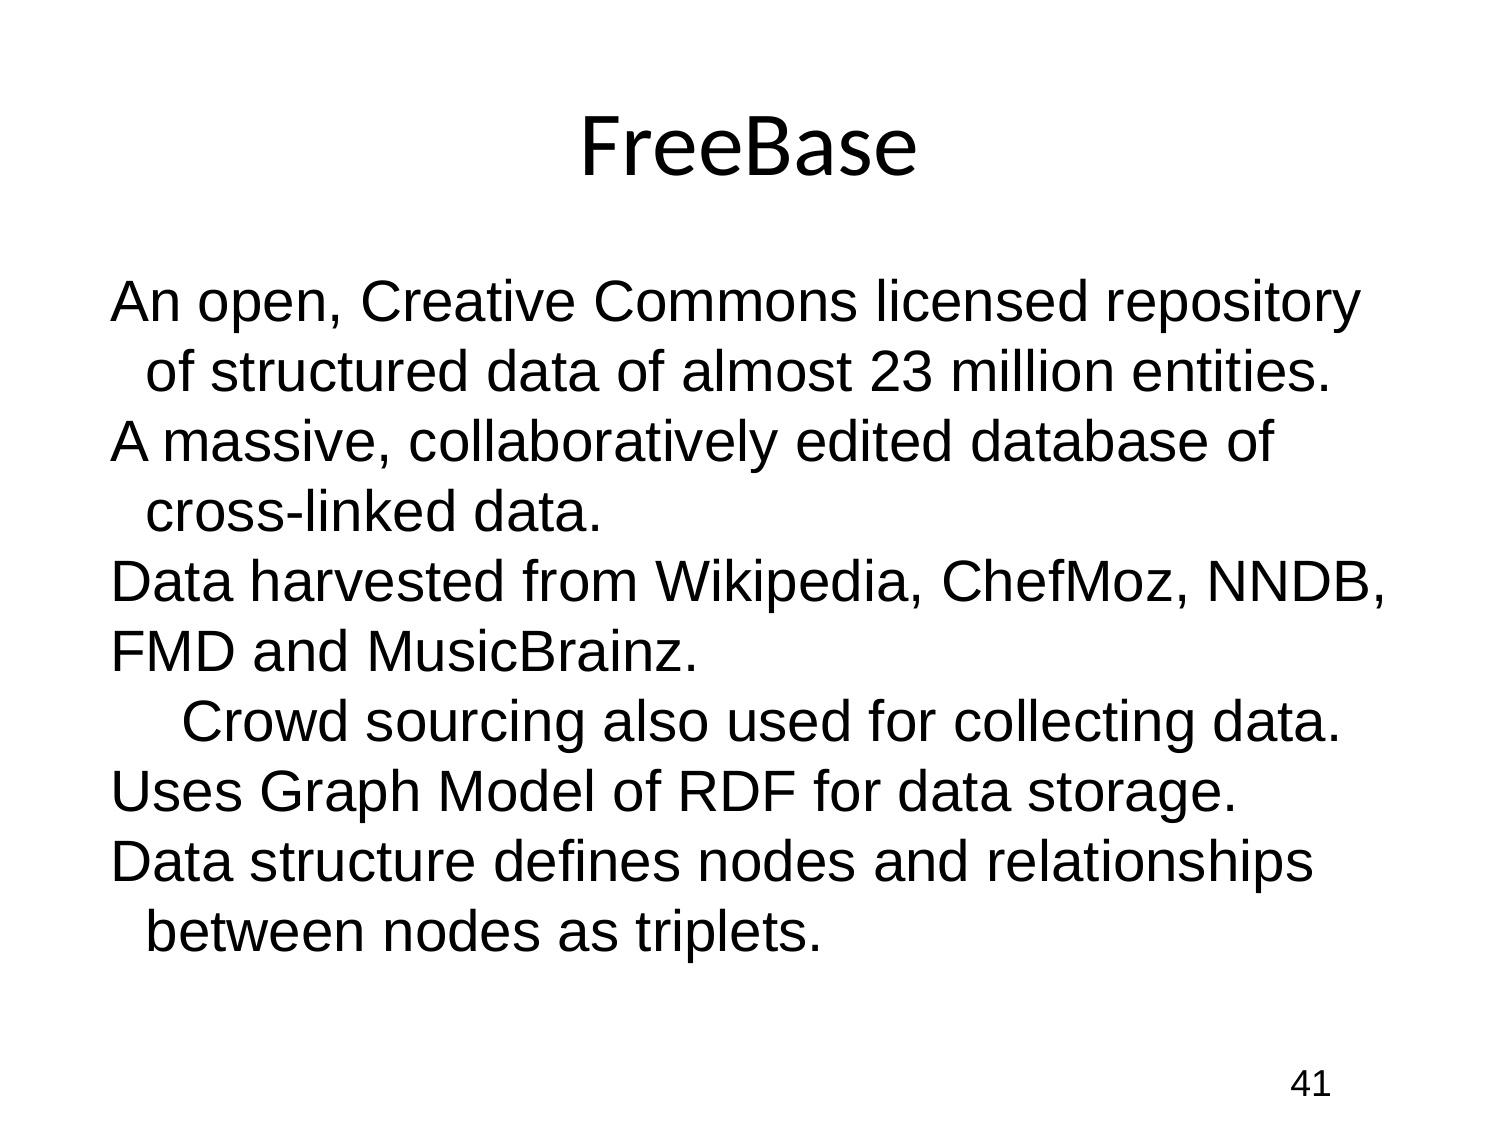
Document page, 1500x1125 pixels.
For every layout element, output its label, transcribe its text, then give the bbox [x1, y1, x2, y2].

text_box An open, Creative Commons licensed repository of structured data of almost 23 million entities. A massive, collaboratively edited database of cross-linked data. Data harvested from Wikipedia, ChefMoz, NNDB, FMD and MusicBrainz. Crowd sourcing also used for collecting data. Uses Graph Model of RDF for data storage. Data structure defines nodes and relationships between nodes as triplets. [75, 263, 1395, 916]
text_box FreeBase [75, 44, 1425, 233]
